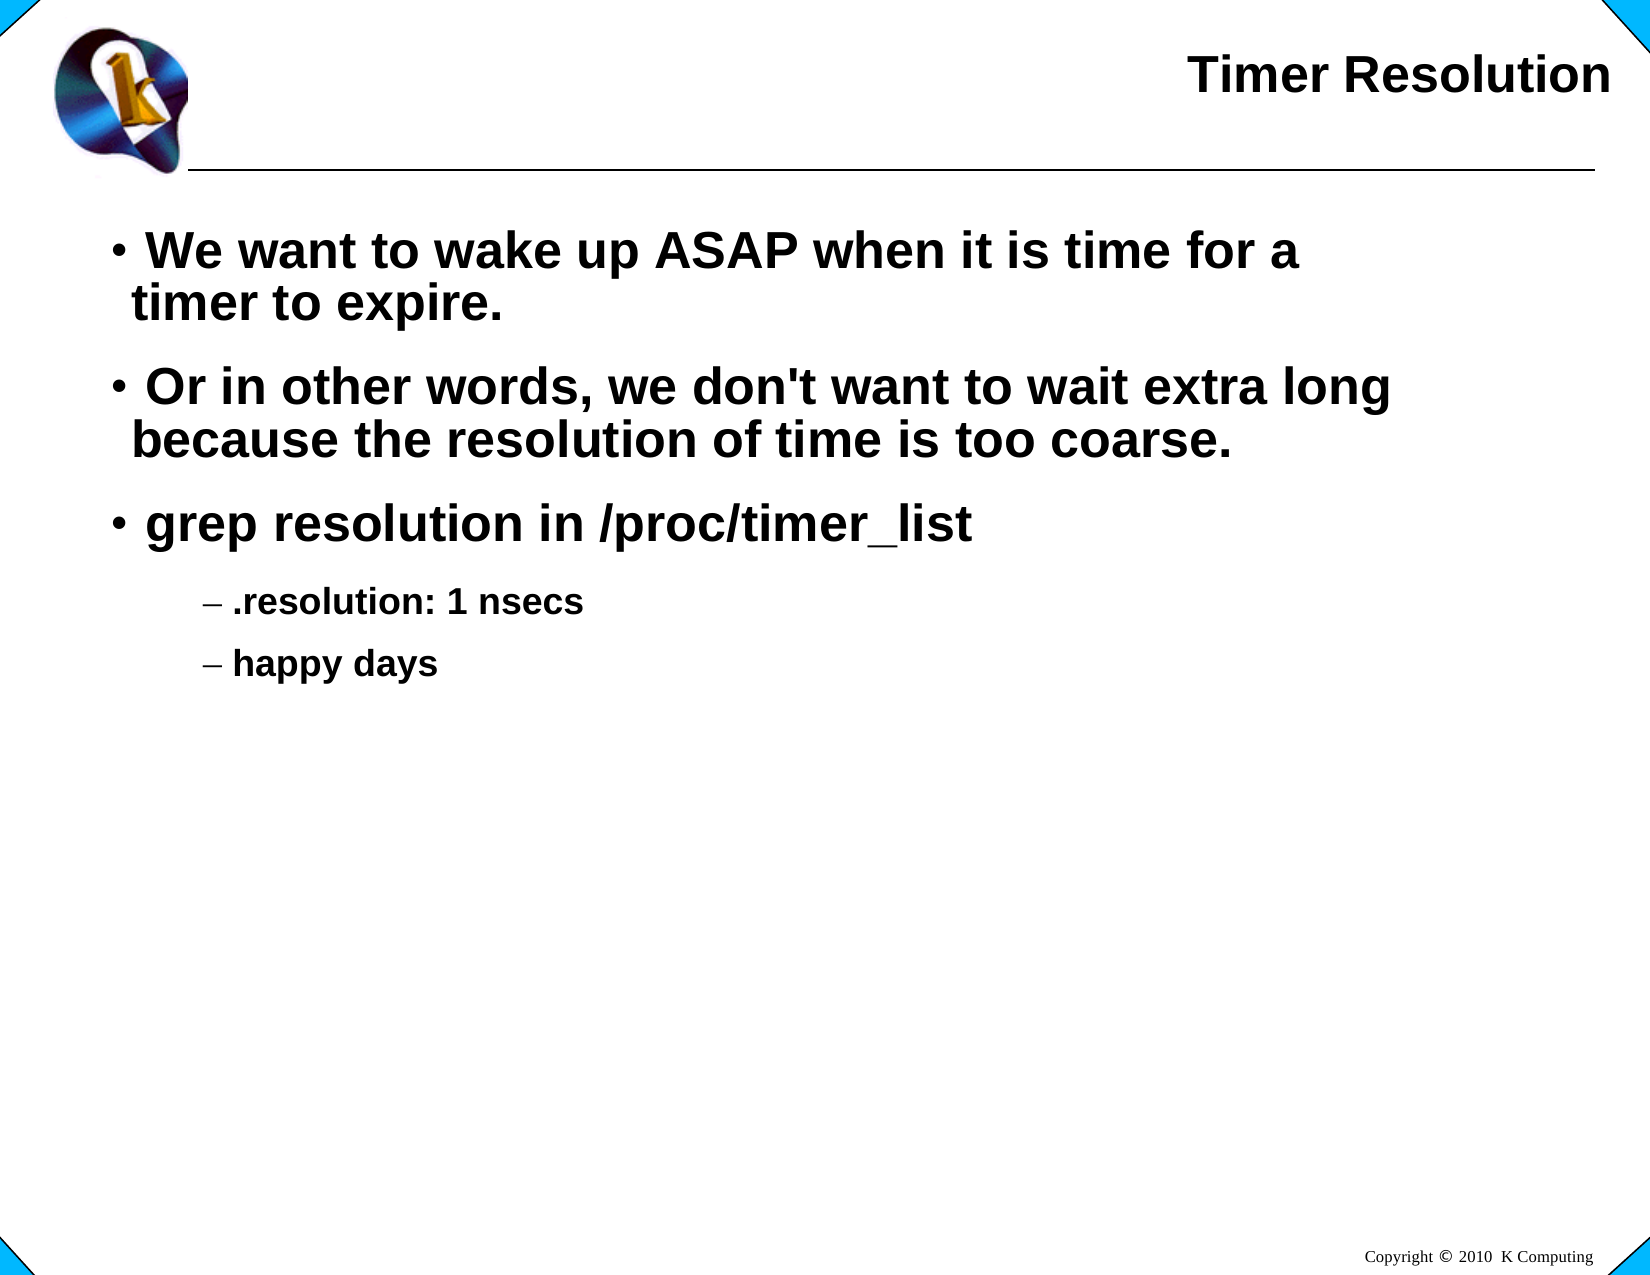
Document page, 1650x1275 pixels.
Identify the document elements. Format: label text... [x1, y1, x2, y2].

list We want to wake up ASAP when it is time for a timer to expire. Or in other words, we don't want to wait extra long because the resolution of time is too coarse. grep resolution in /proc/timer_list .resolution: 1 nsecs happy days [109, 226, 1403, 1098]
picture [53, 17, 188, 188]
title Timer Resolution [437, 7, 1613, 143]
